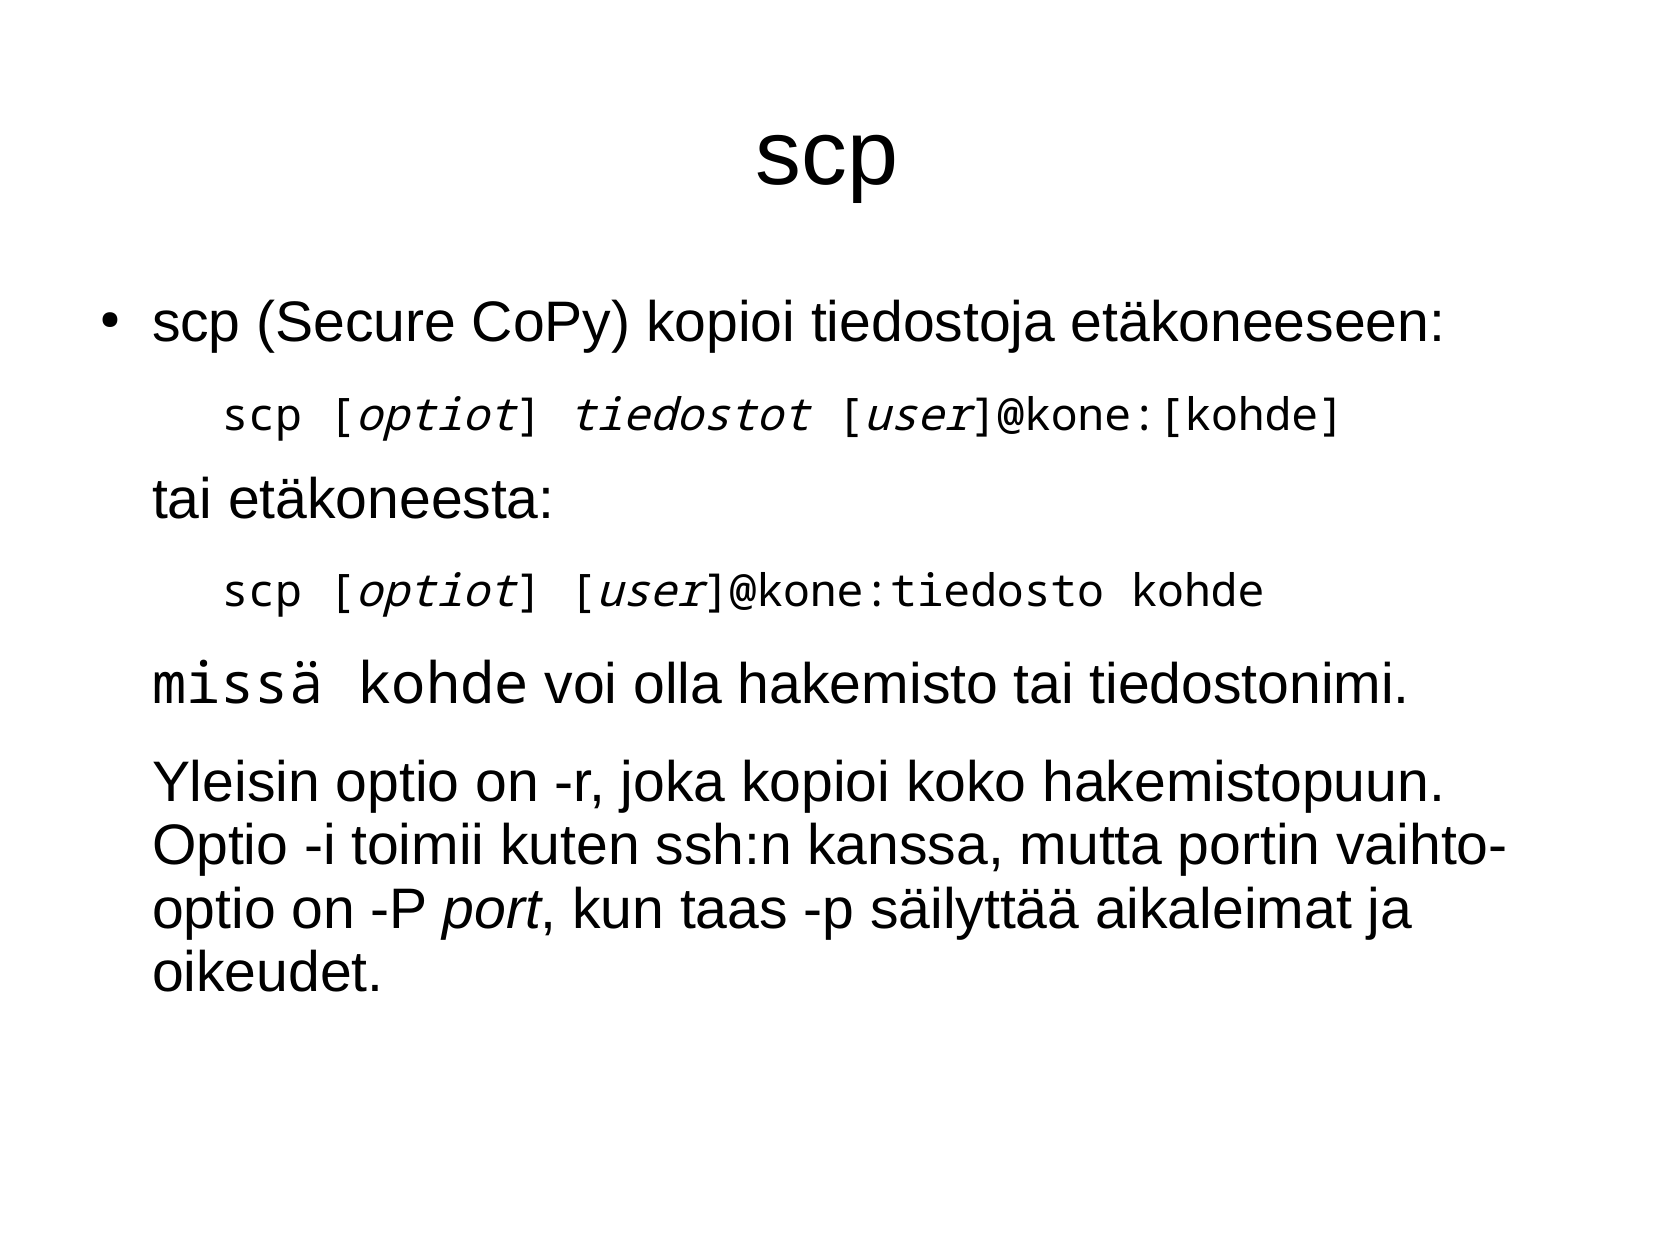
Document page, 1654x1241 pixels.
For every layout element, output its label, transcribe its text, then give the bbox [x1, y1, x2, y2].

list scp (Secure CoPy) kopioi tiedostoja etäkoneeseen: scp [optiot] tiedostot [user]@kone:[kohde] tai etäkoneesta: scp [optiot] [user]@kone:tiedosto kohde missä kohde voi olla hakemisto tai tiedostonimi. Yleisin optio on -r, joka kopioi koko hakemistopuun. Optio -i toimii kuten ssh:n kanssa, mutta portin vaihto-optio on -P port, kun taas -p säilyttää aikaleimat ja oikeudet. [82, 290, 1571, 1010]
title scp [82, 49, 1571, 257]
